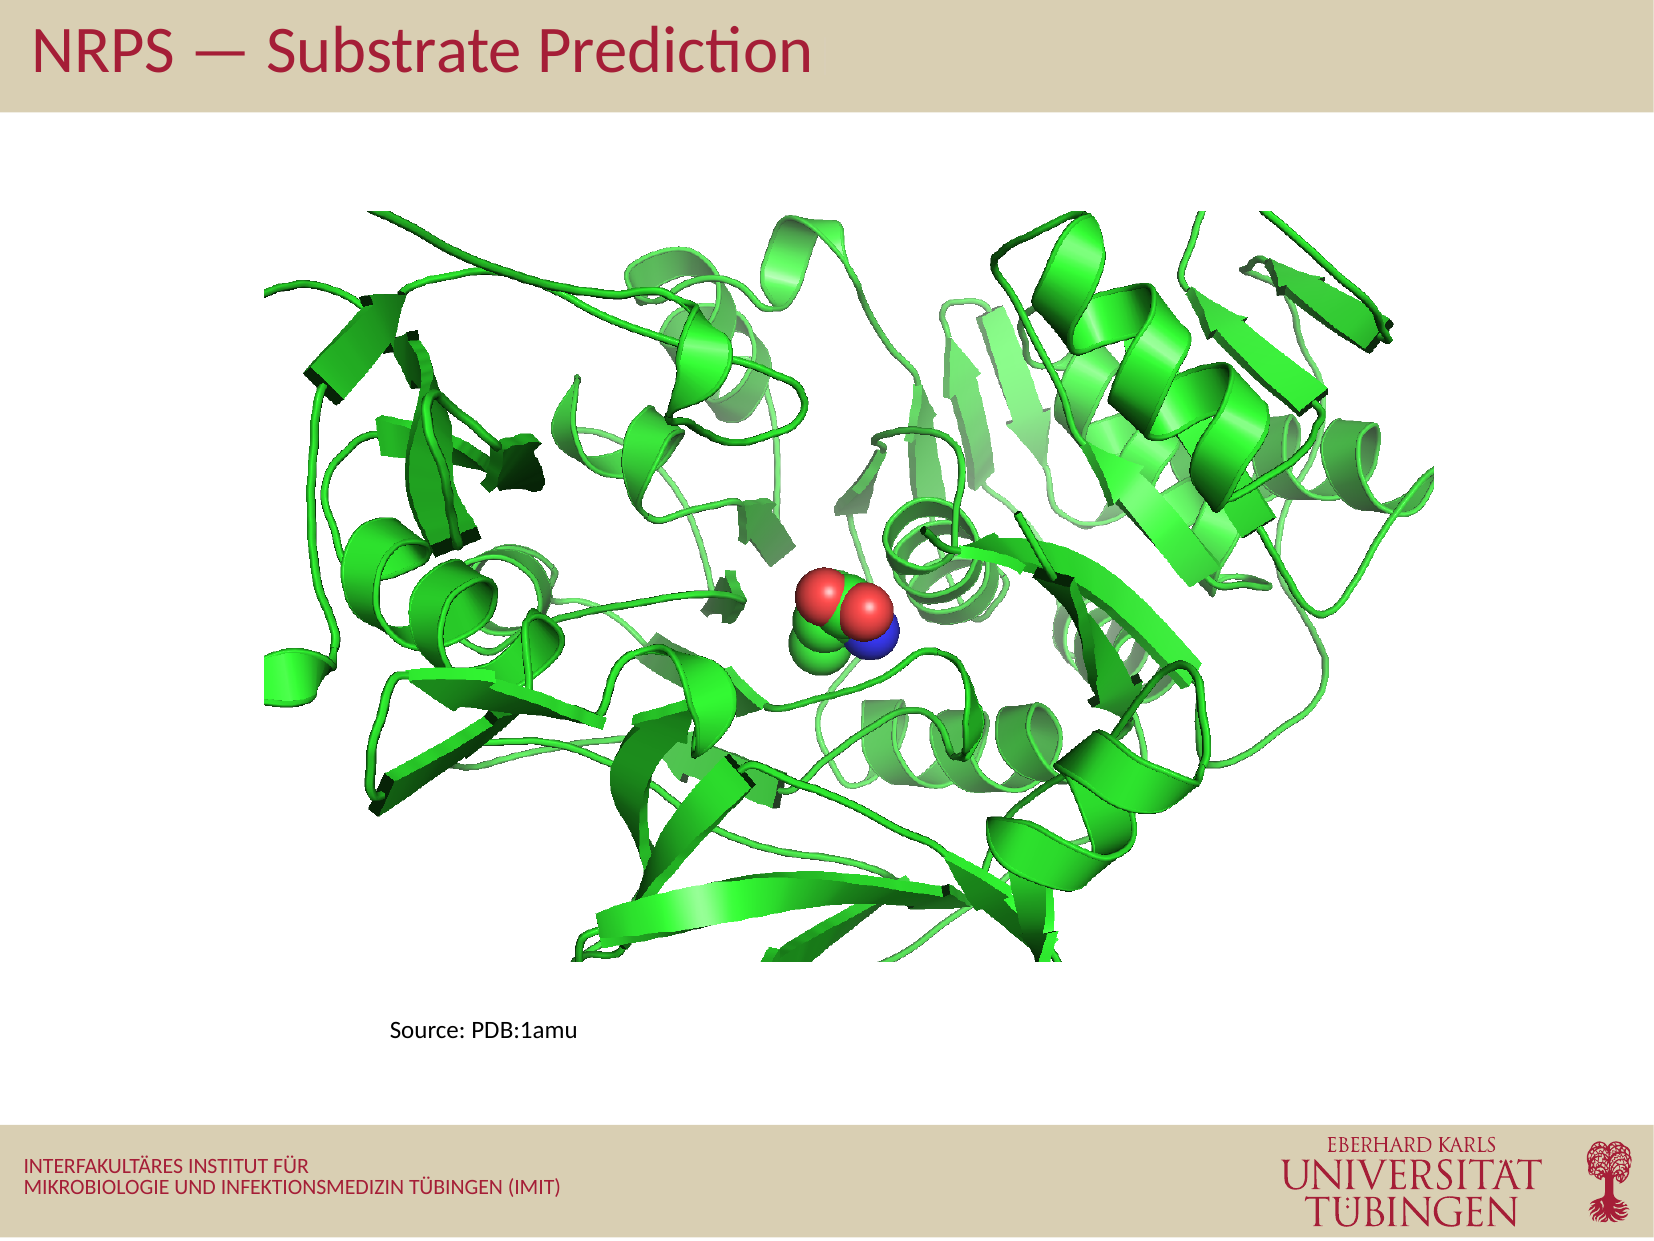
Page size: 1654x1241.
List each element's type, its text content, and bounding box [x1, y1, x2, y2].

text_box Source: PDB:1amu [375, 1012, 594, 1058]
picture [264, 211, 1434, 962]
title NRPS — Substrate Prediction [31, 0, 1374, 113]
